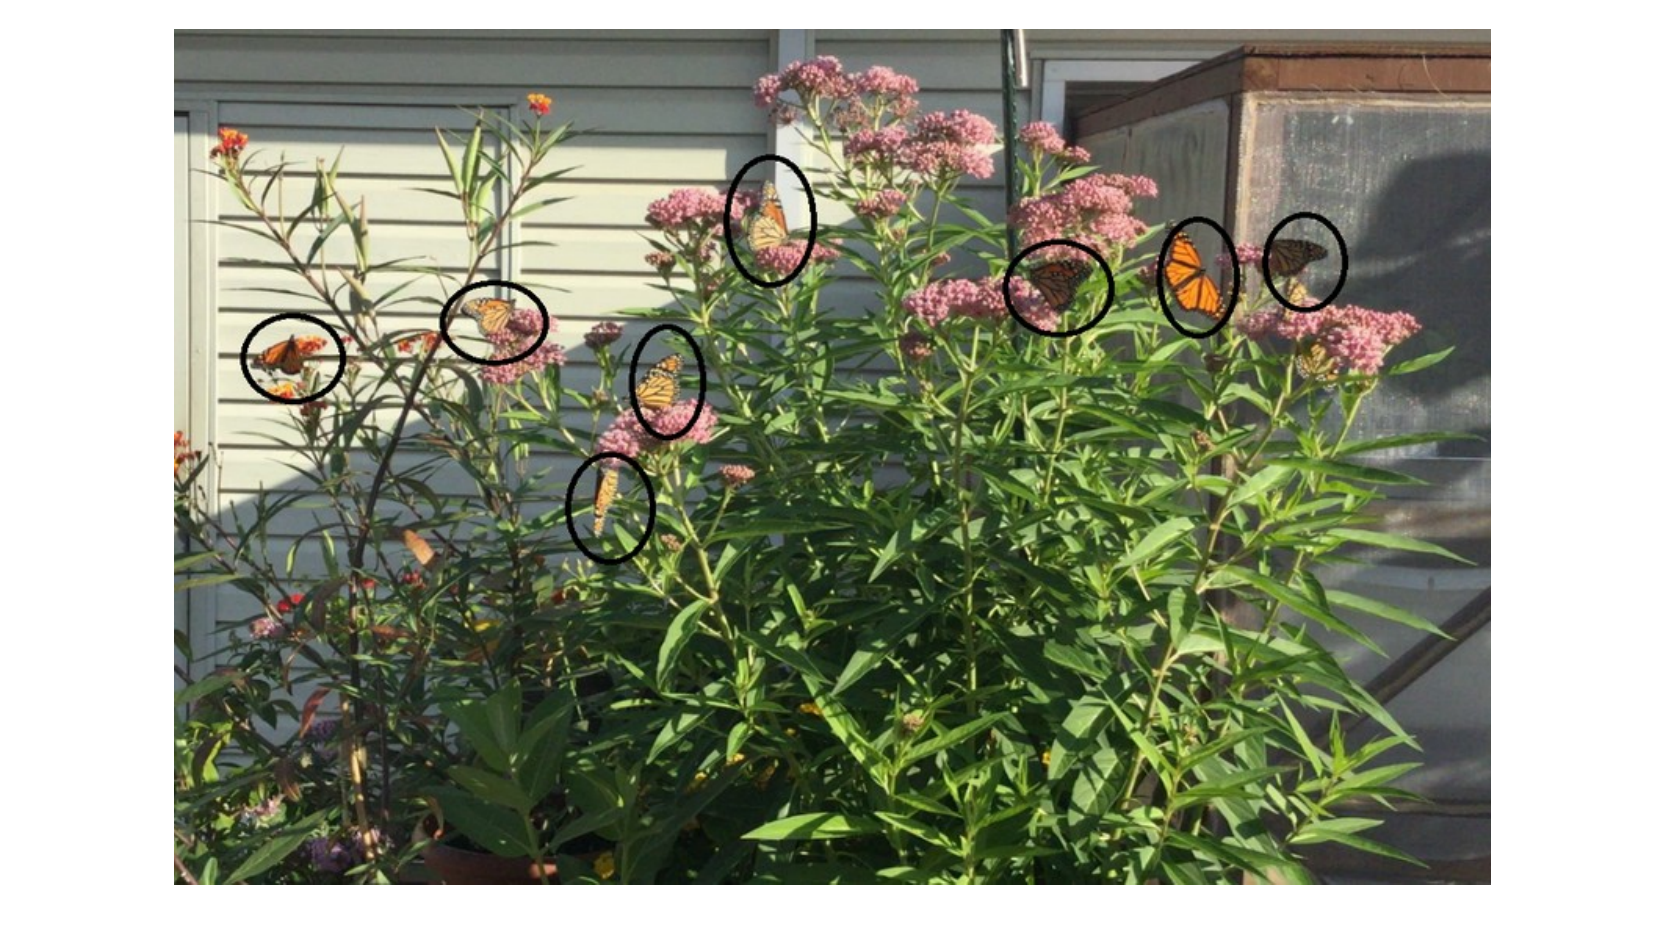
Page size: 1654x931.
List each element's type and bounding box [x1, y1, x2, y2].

picture [174, 29, 1491, 886]
